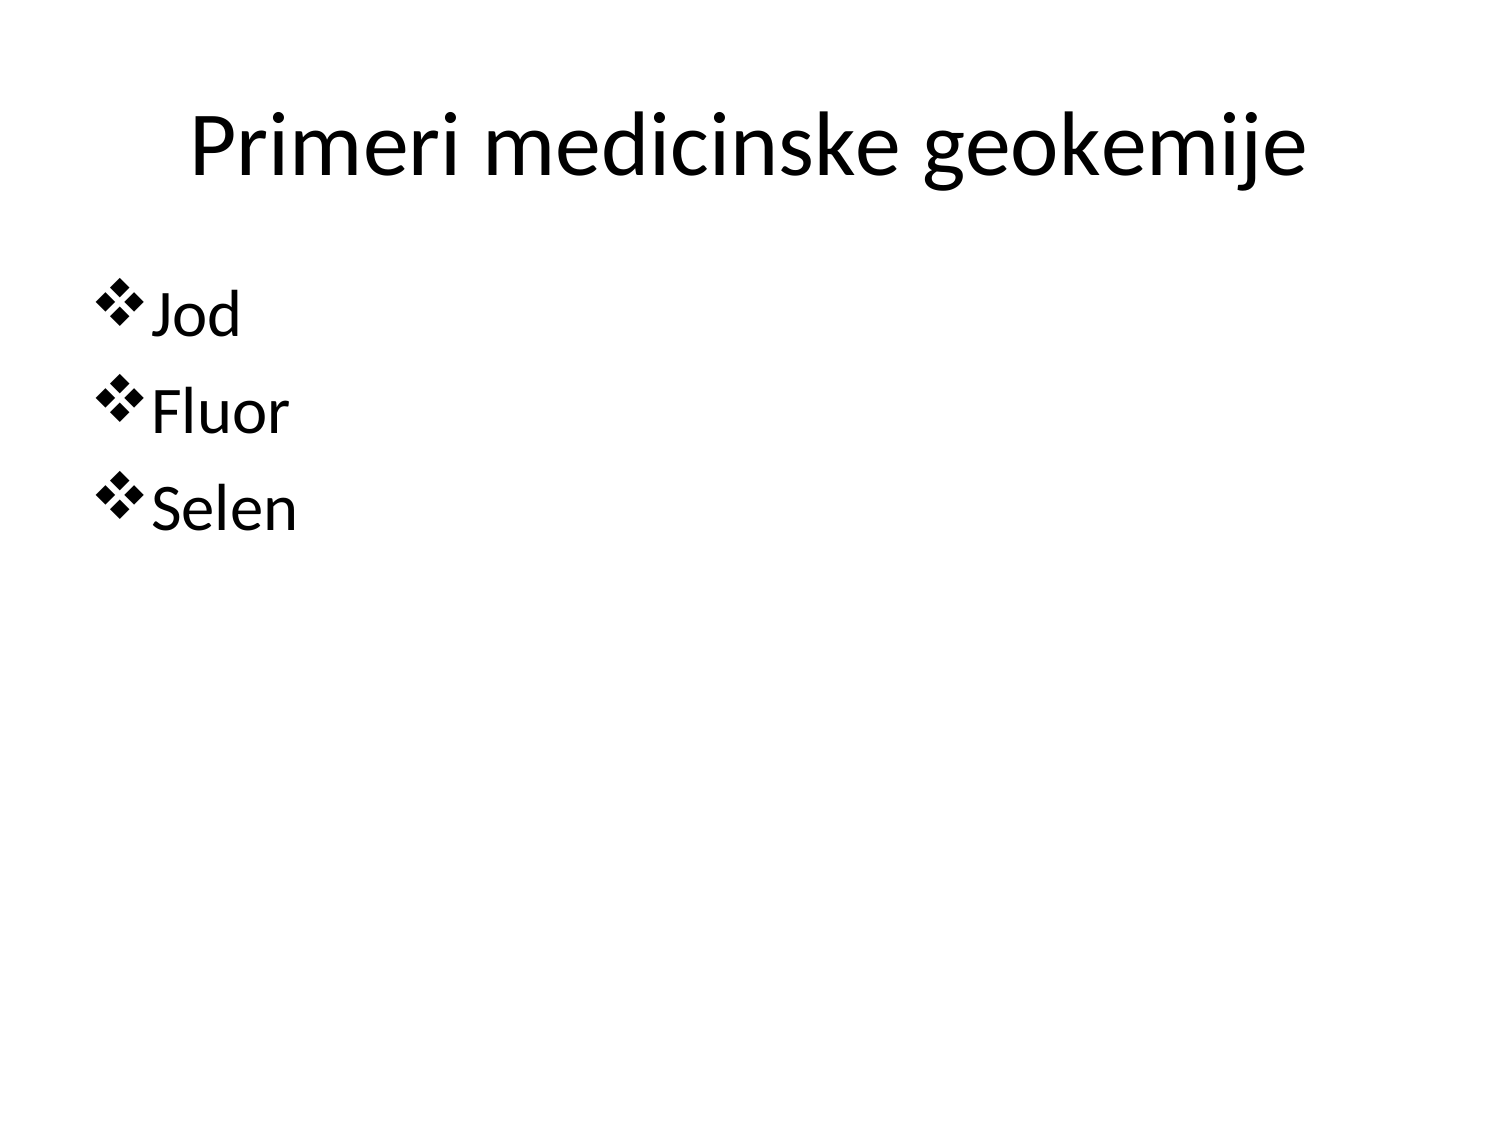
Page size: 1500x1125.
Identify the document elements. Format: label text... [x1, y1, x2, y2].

title Primeri medicinske geokemije [75, 45, 1426, 233]
list Jod Fluor Selen [75, 262, 1426, 1006]
